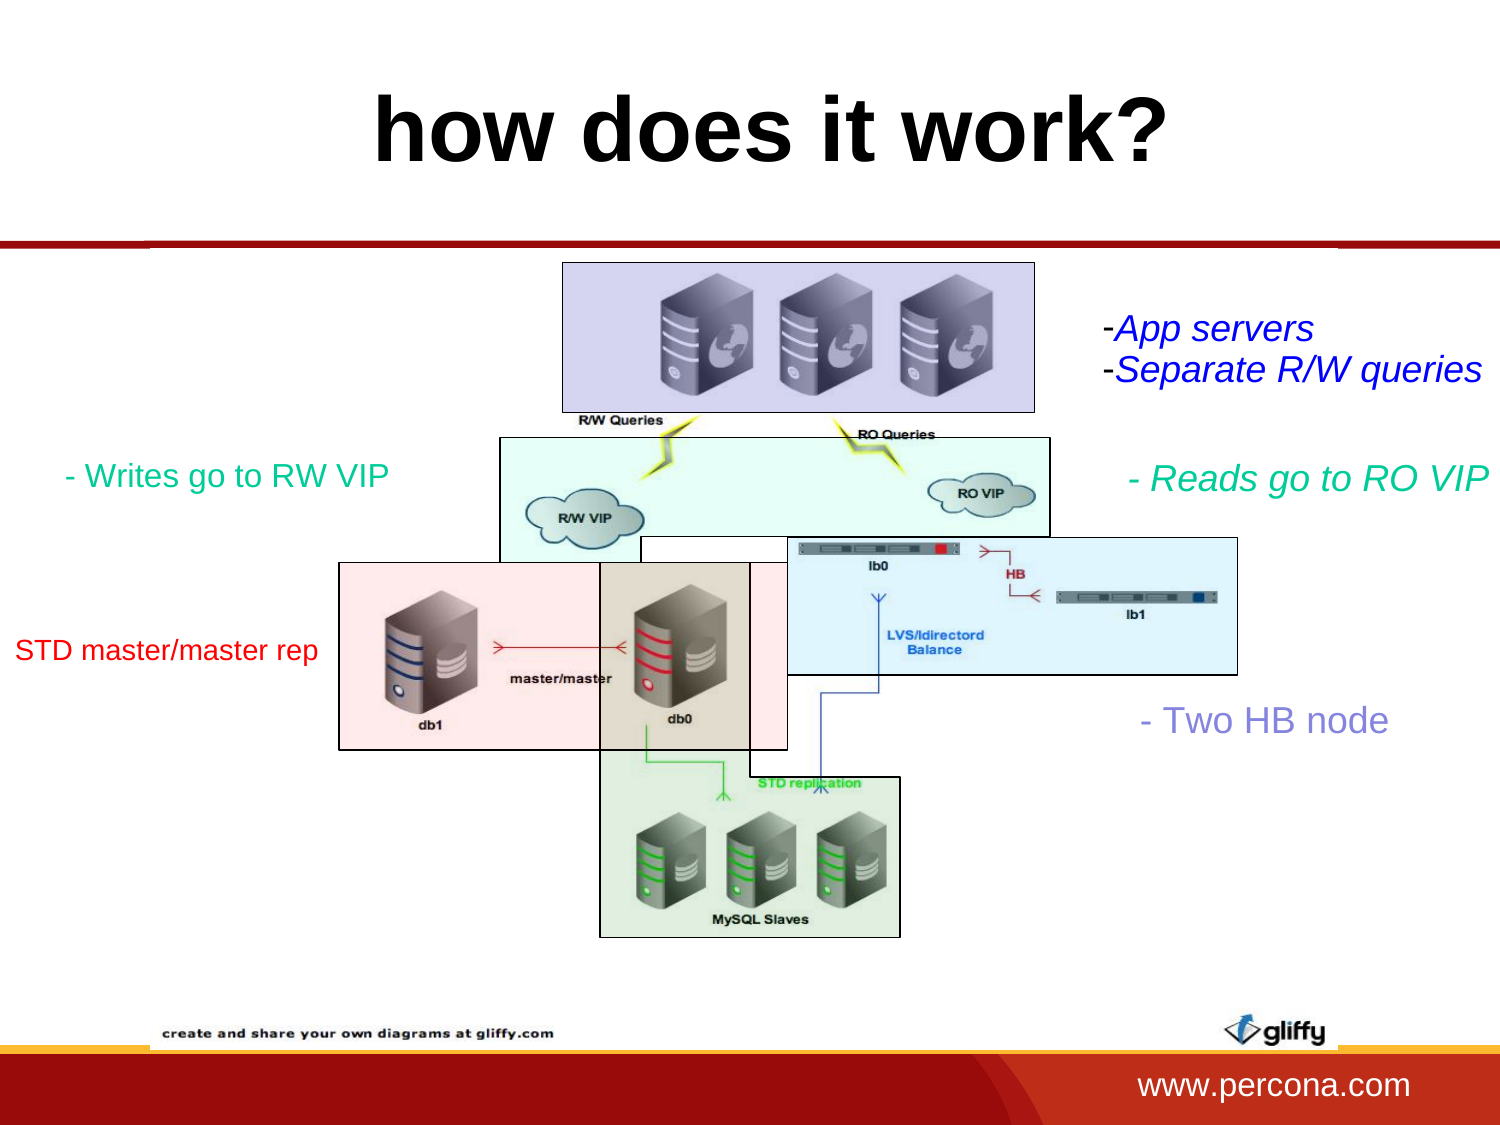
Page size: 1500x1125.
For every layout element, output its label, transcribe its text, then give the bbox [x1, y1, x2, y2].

text_box - Two HB node [1124, 692, 1463, 751]
text_box App servers Separate R/W queries [1087, 299, 1500, 400]
text_box - Reads go to RO VIP [1112, 450, 1500, 508]
text_box [150, 248, 1338, 1051]
title how does it work? [41, 6, 1471, 243]
text_box STD master/master rep [0, 627, 338, 676]
text_box - Writes go to RW VIP [50, 450, 451, 503]
